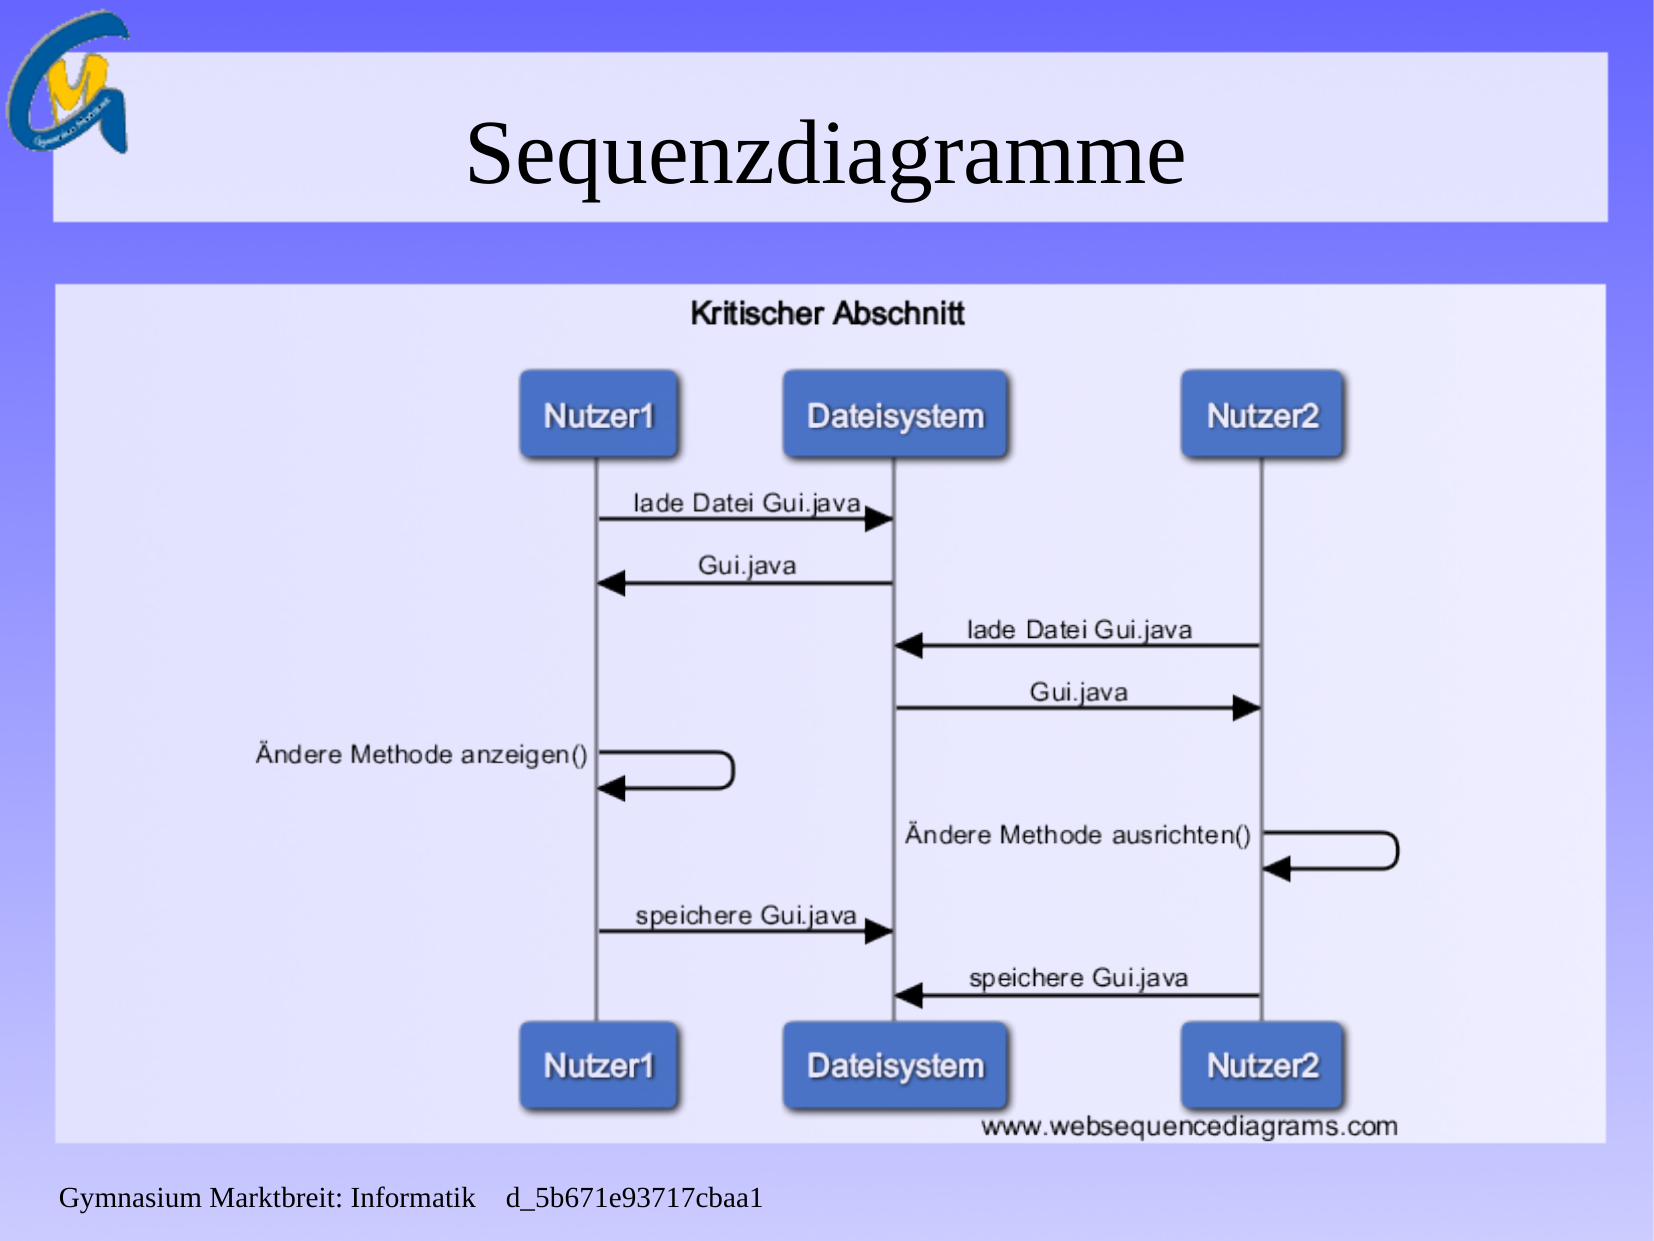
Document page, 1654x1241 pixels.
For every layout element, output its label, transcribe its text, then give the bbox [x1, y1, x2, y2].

title Sequenzdiagramme [82, 49, 1571, 257]
picture [0, 0, 1654, 1241]
